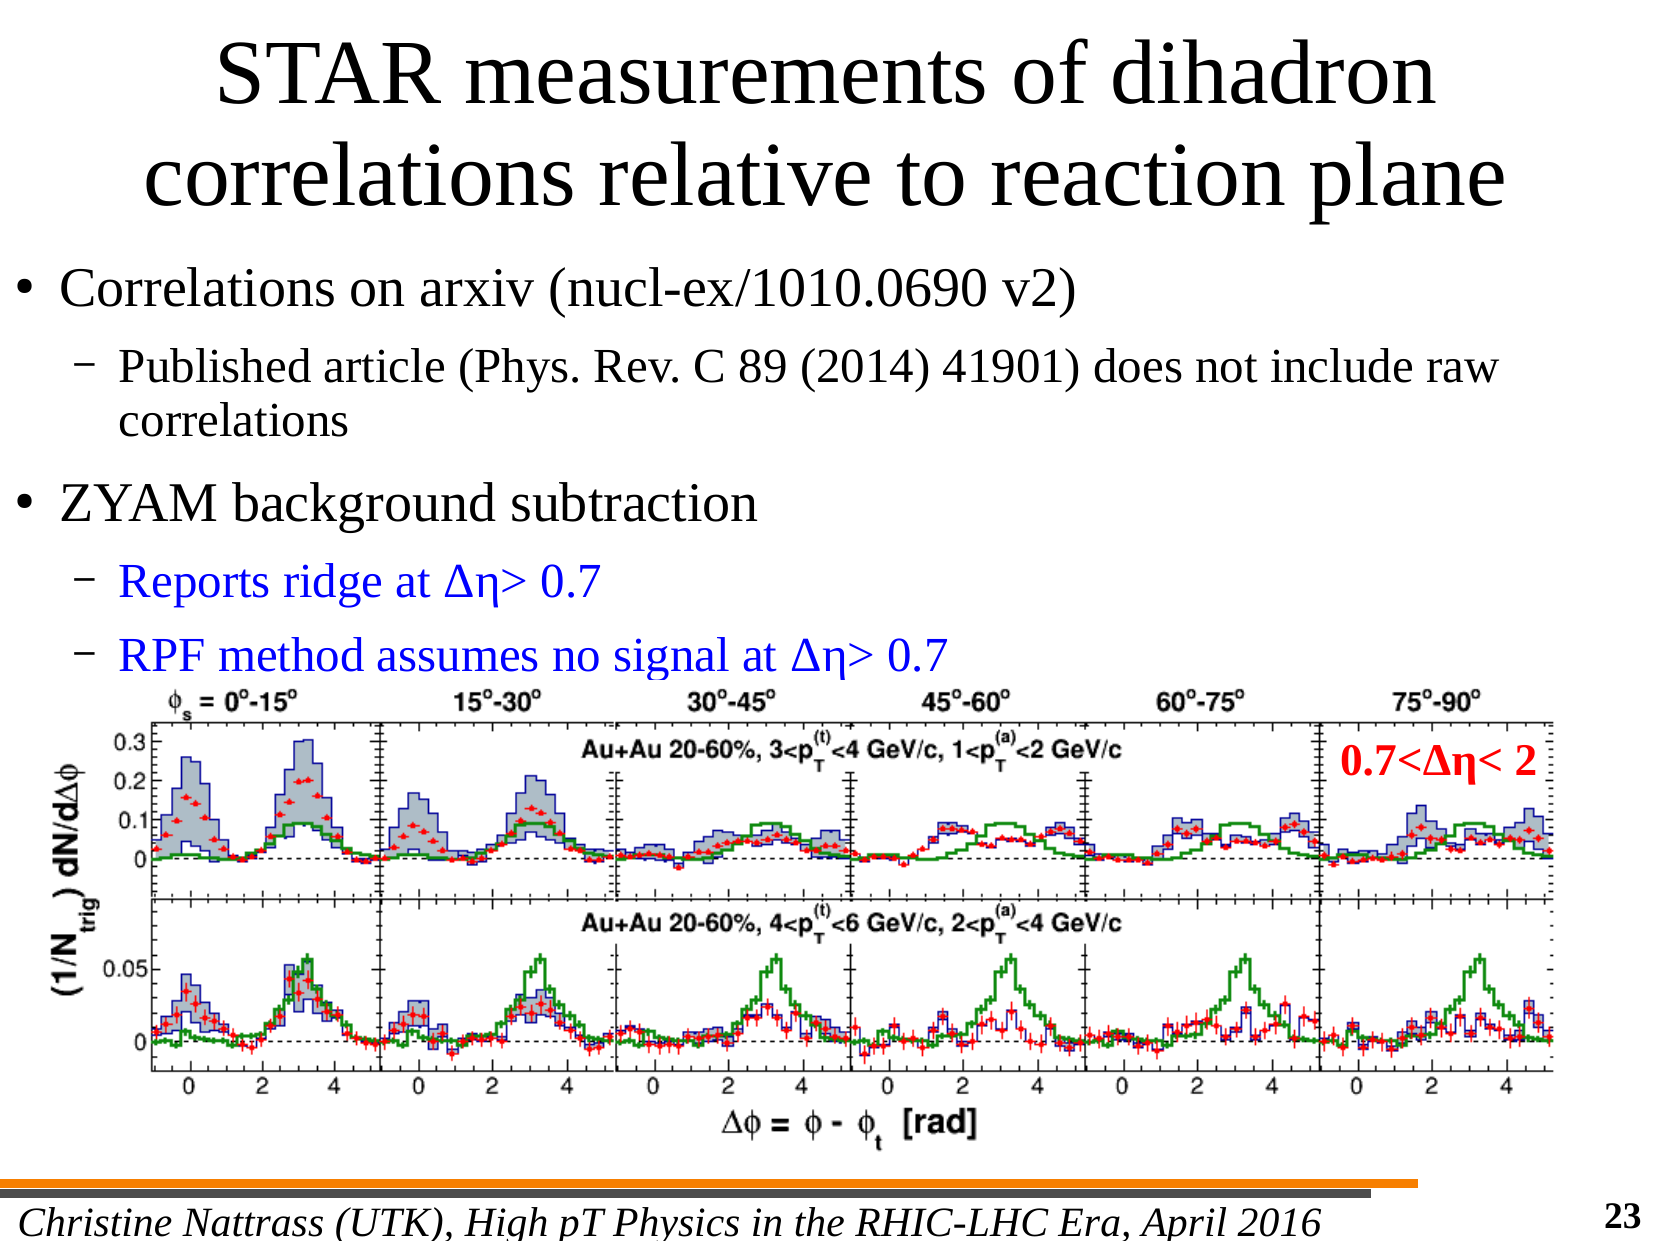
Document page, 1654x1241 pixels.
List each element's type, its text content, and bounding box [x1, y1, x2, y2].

list Correlations on arxiv (nucl-ex/1010.0690 v2) Published article (Phys. Rev. C 89 (2014) 41901) does not include raw correlations ZYAM background subtraction Reports ridge at Δη> 0.7 RPF method assumes no signal at Δη> 0.7 [0, 256, 1654, 685]
title STAR measurements of dihadron correlations relative to reaction plane [82, 19, 1571, 227]
text_box 0.7<Δη< 2 [1229, 735, 1590, 815]
picture [45, 680, 1602, 1156]
